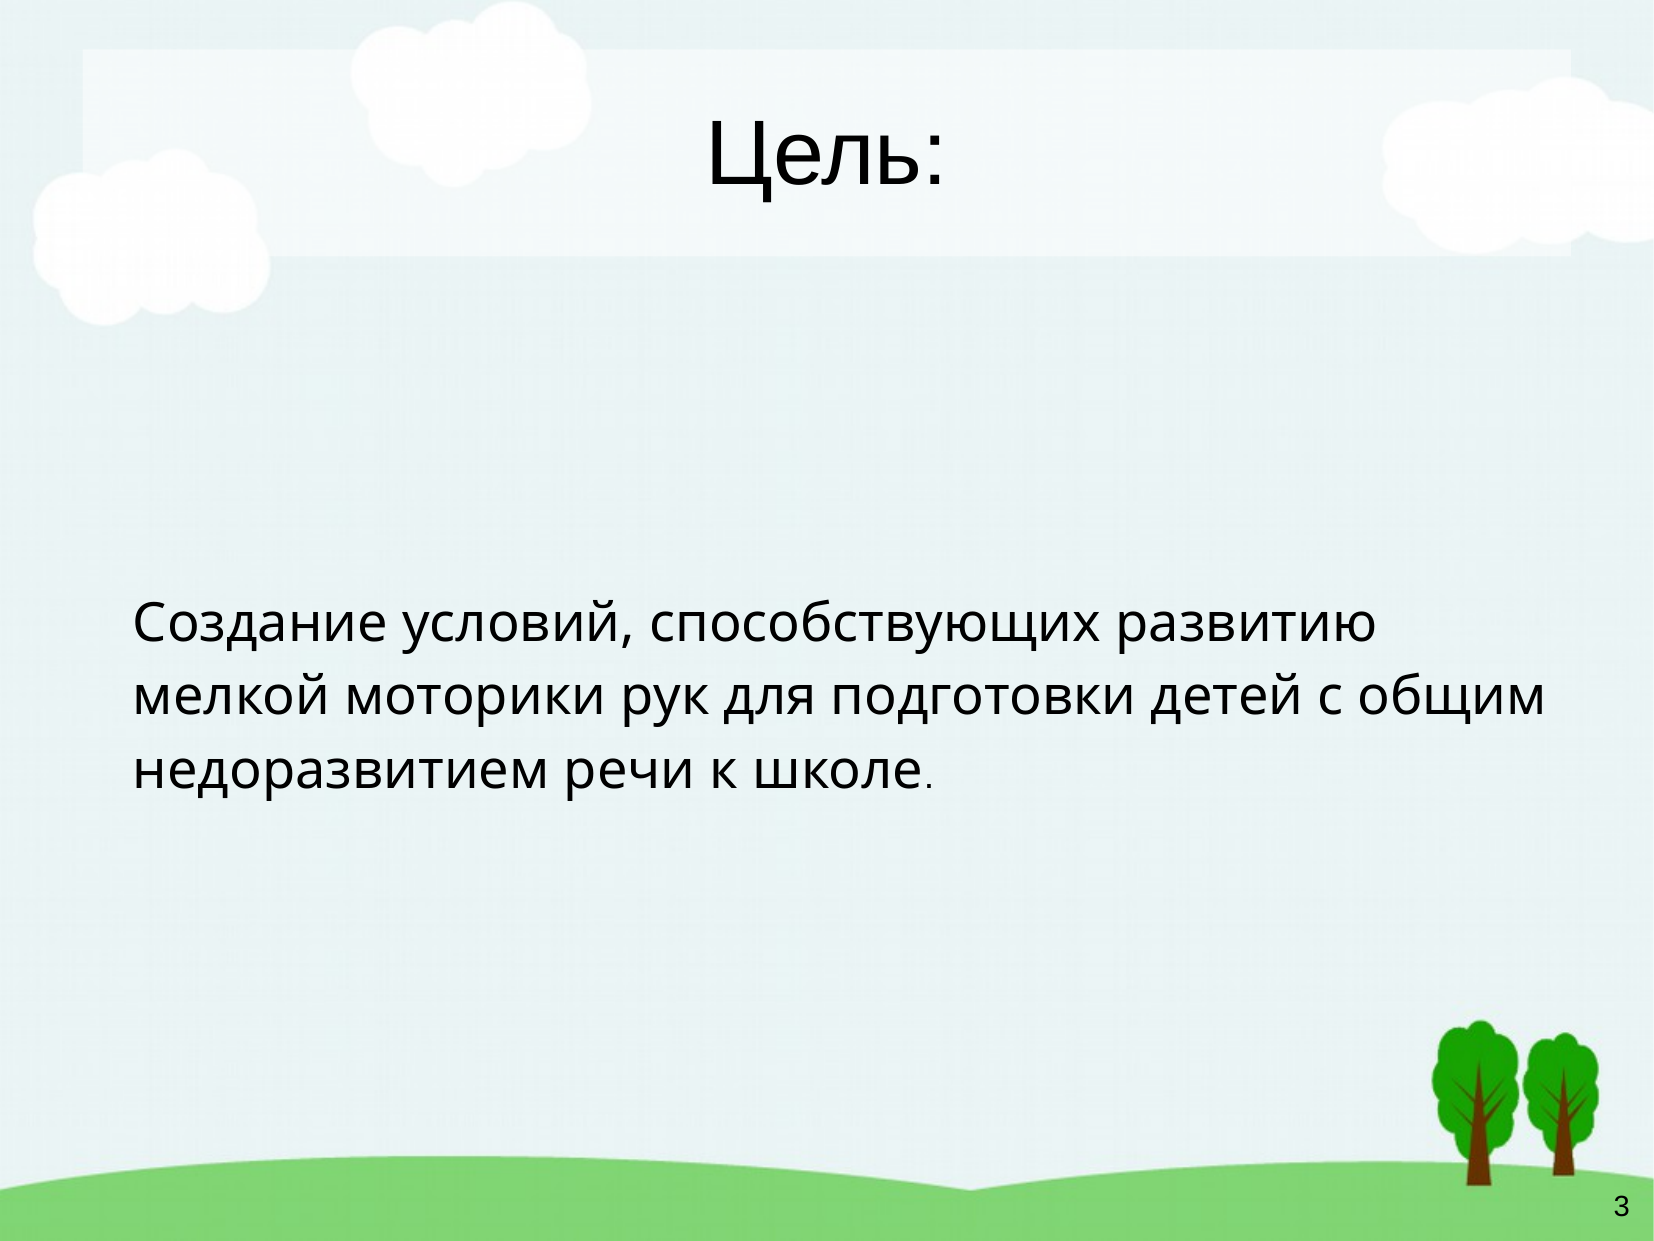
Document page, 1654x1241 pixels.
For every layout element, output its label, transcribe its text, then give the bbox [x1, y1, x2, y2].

picture [0, 0, 1654, 1241]
title Цель: [82, 49, 1571, 257]
text_box Создание условий, способствующих развитию мелкой моторики рук для подготовки детей с общим недоразвитием речи к школе. [118, 575, 1571, 910]
